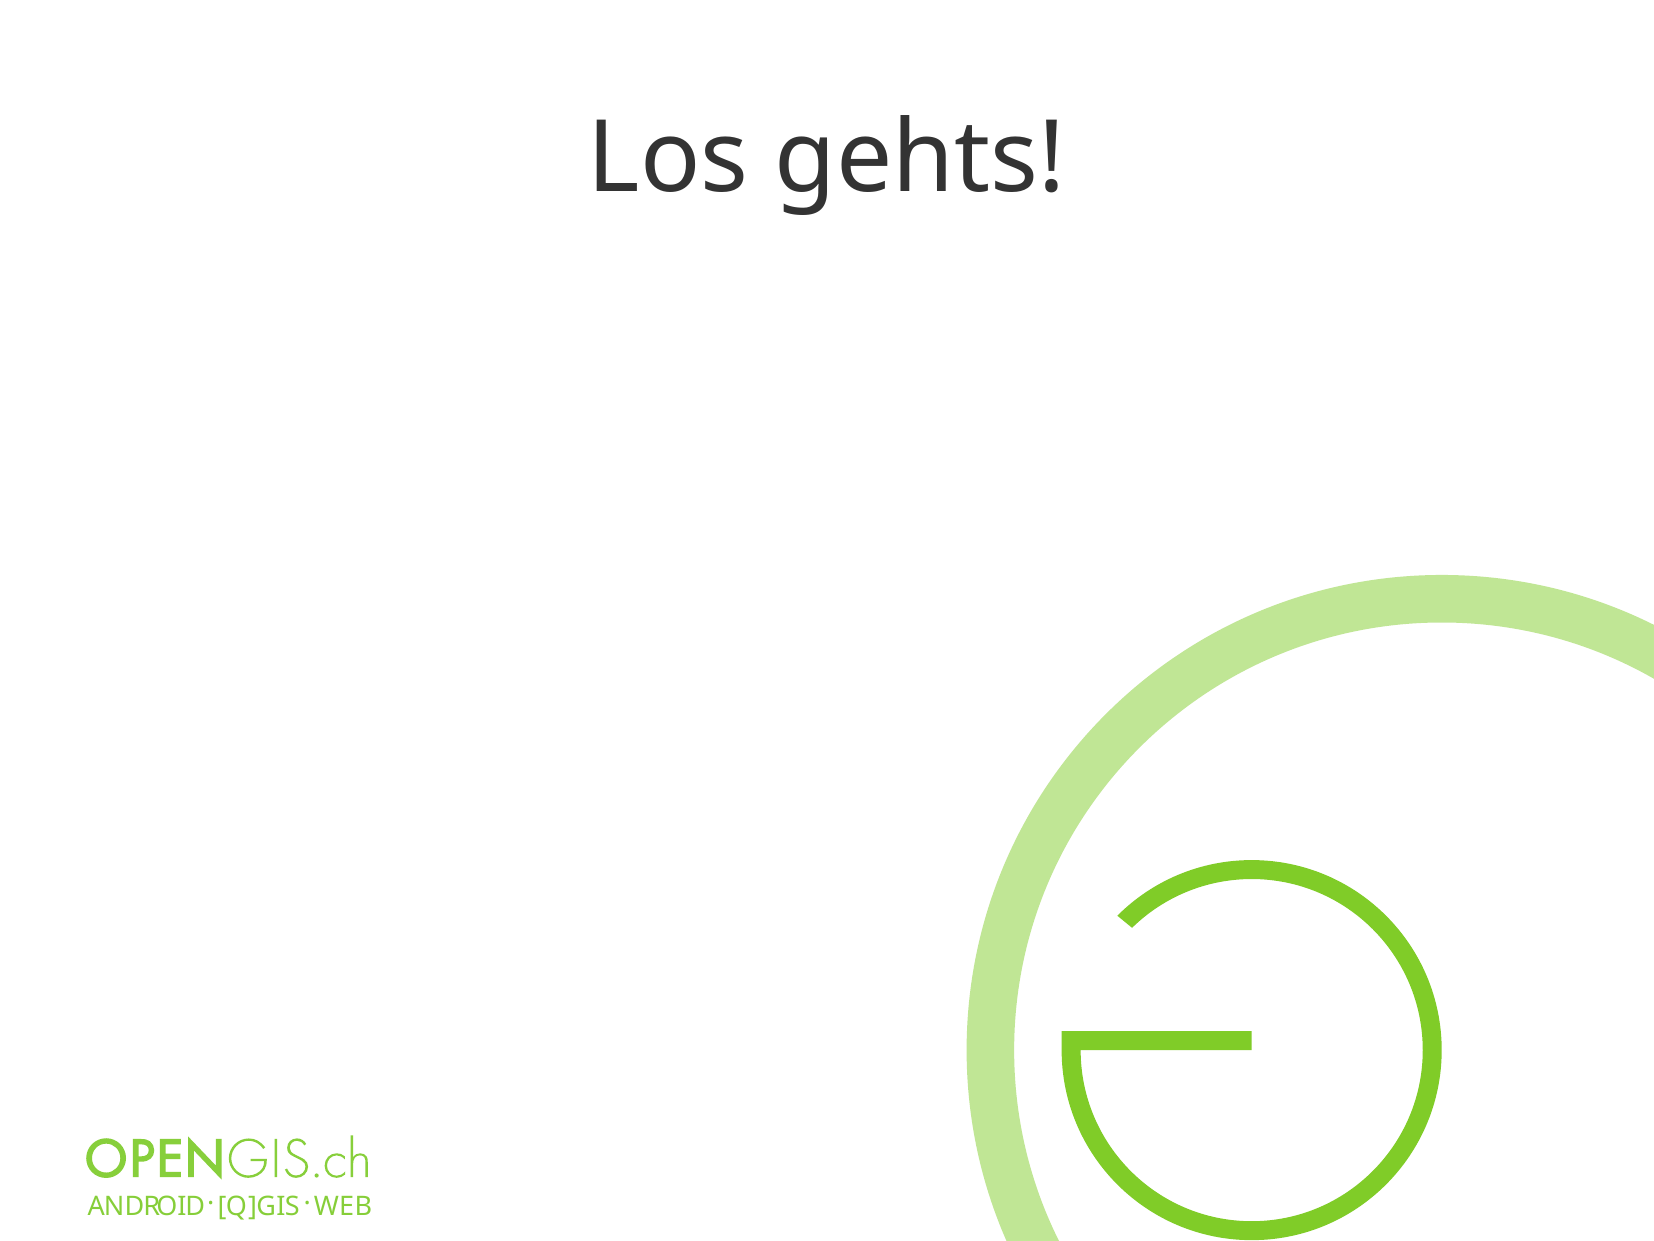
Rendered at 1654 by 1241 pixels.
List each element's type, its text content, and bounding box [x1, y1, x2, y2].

title Los gehts! [82, 49, 1571, 257]
